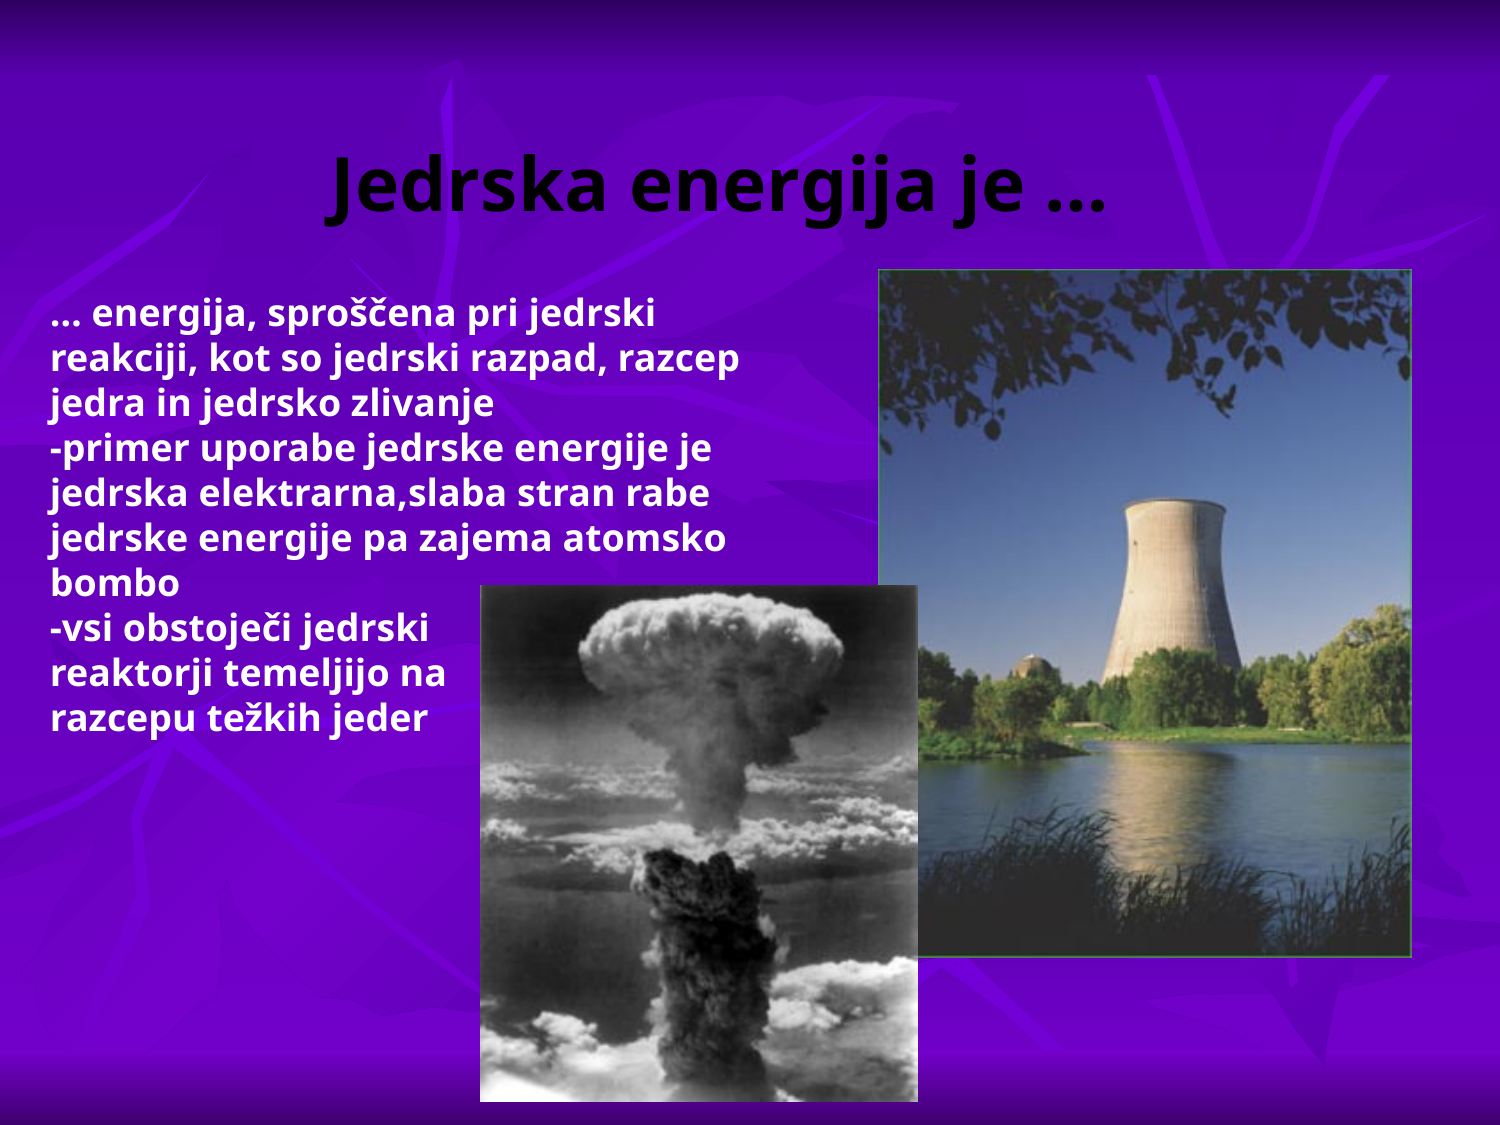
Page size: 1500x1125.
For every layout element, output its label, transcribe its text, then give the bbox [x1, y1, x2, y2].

text_box Jedrska energija je … [315, 128, 1145, 234]
text_box … energija, sproščena pri jedrski reakciji, kot so jedrski razpad, razcep jedra in jedrsko zlivanje -primer uporabe jedrske energije je jedrska elektrarna,slaba stran rabe jedrske energije pa zajema atomsko bombo -vsi obstoječi jedrski reaktorji temeljijo na razcepu težkih jeder [35, 281, 786, 747]
picture [480, 269, 1412, 1103]
